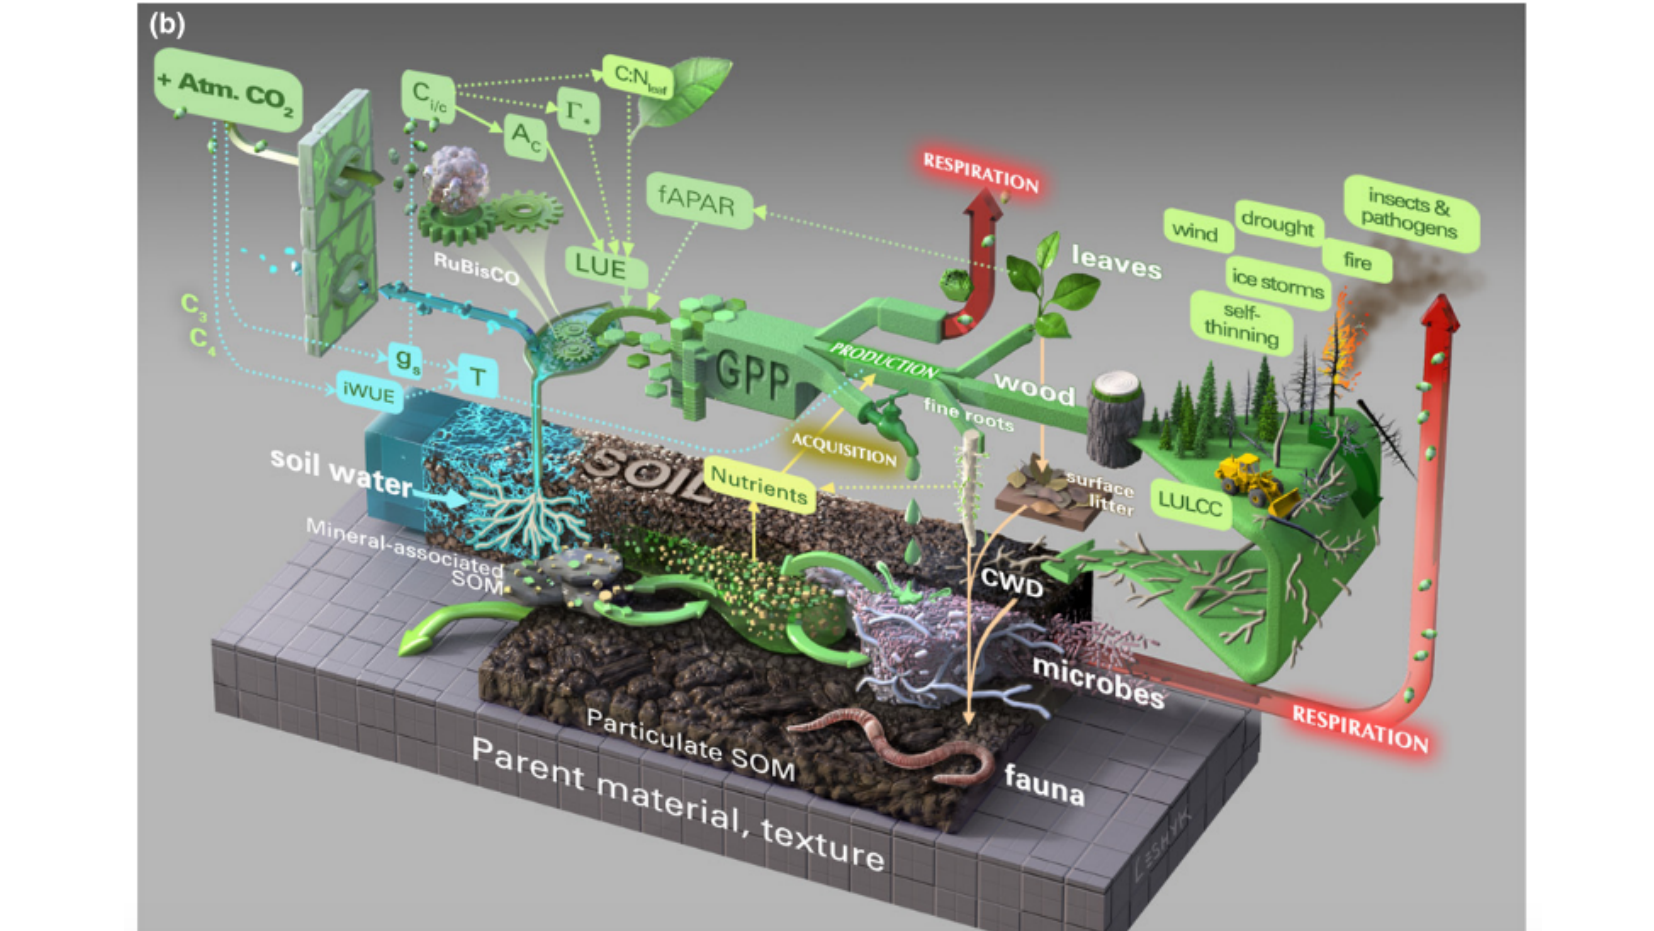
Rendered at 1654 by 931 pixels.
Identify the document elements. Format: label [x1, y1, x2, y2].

picture [124, 2, 1542, 931]
